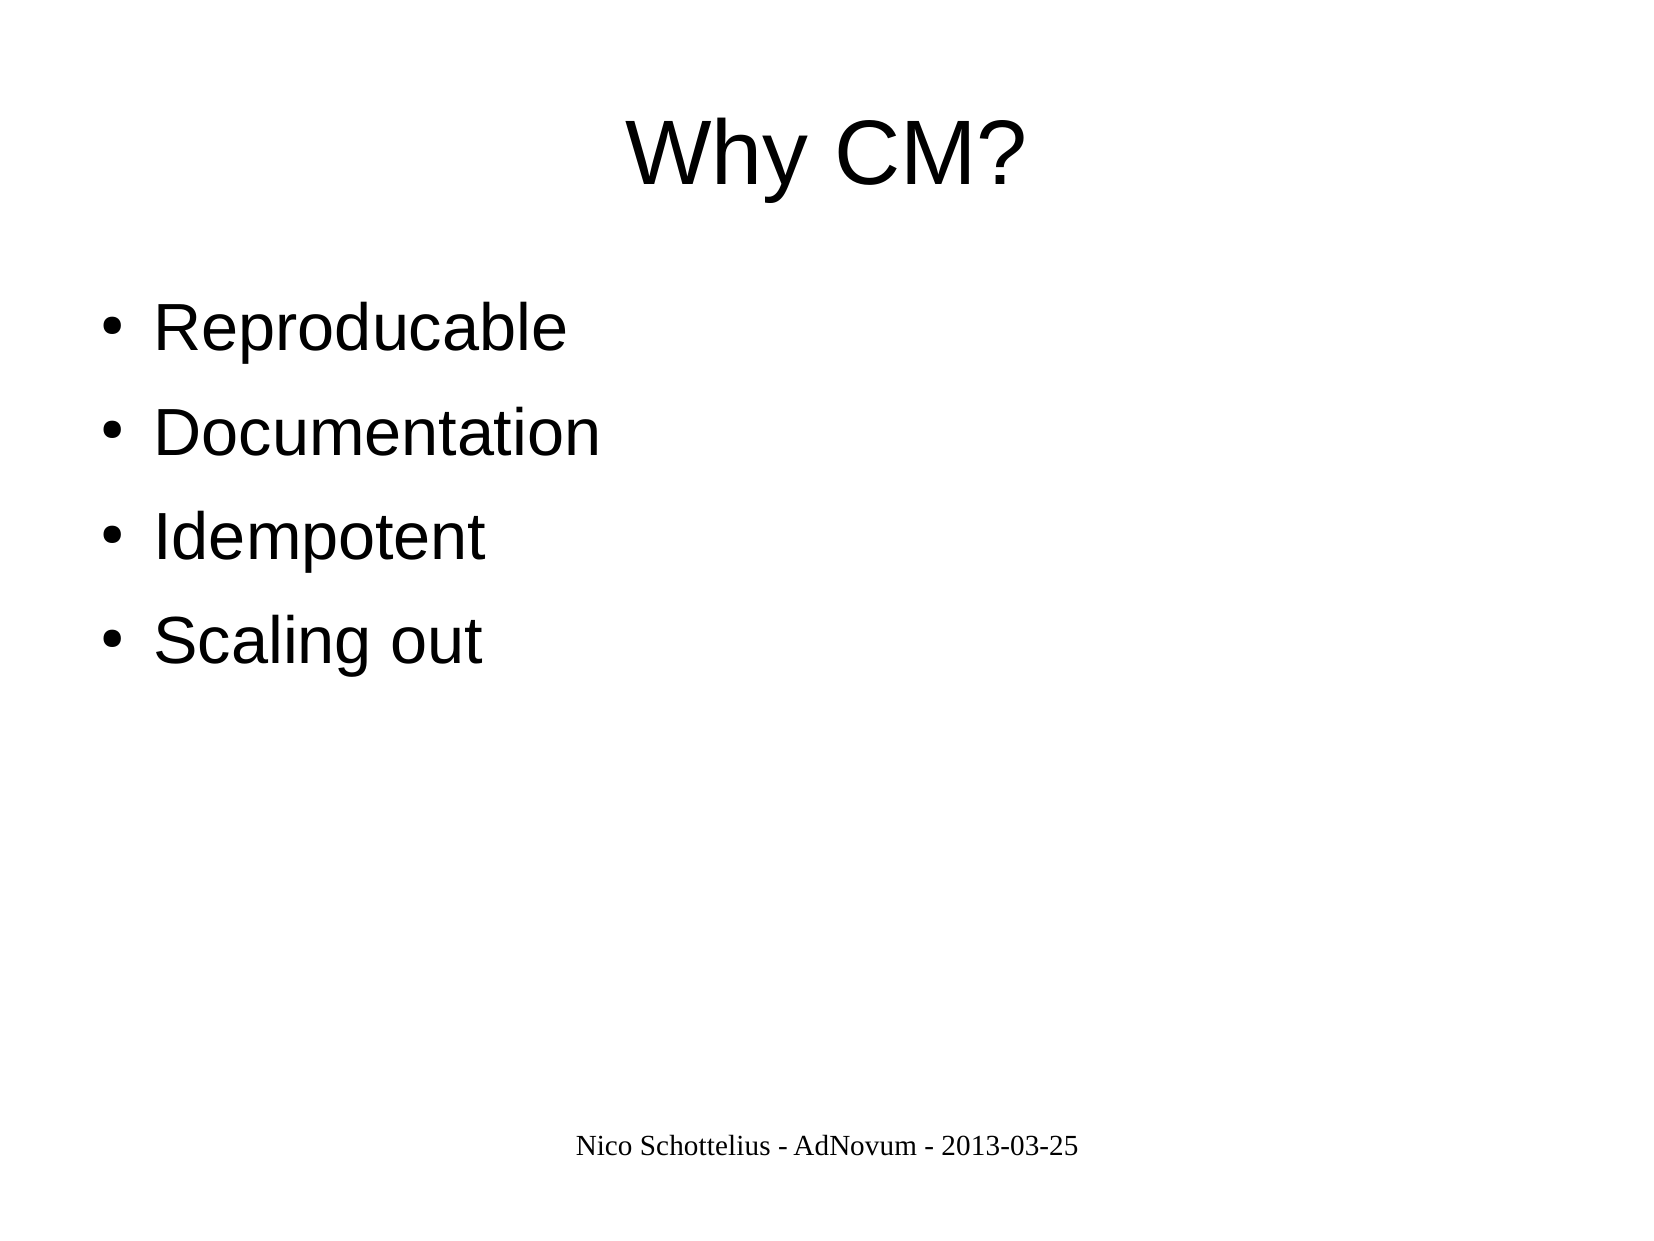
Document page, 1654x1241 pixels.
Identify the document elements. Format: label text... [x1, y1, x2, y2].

title Why CM? [82, 49, 1571, 257]
list Reproducable Documentation Idempotent Scaling out [82, 290, 1538, 751]
